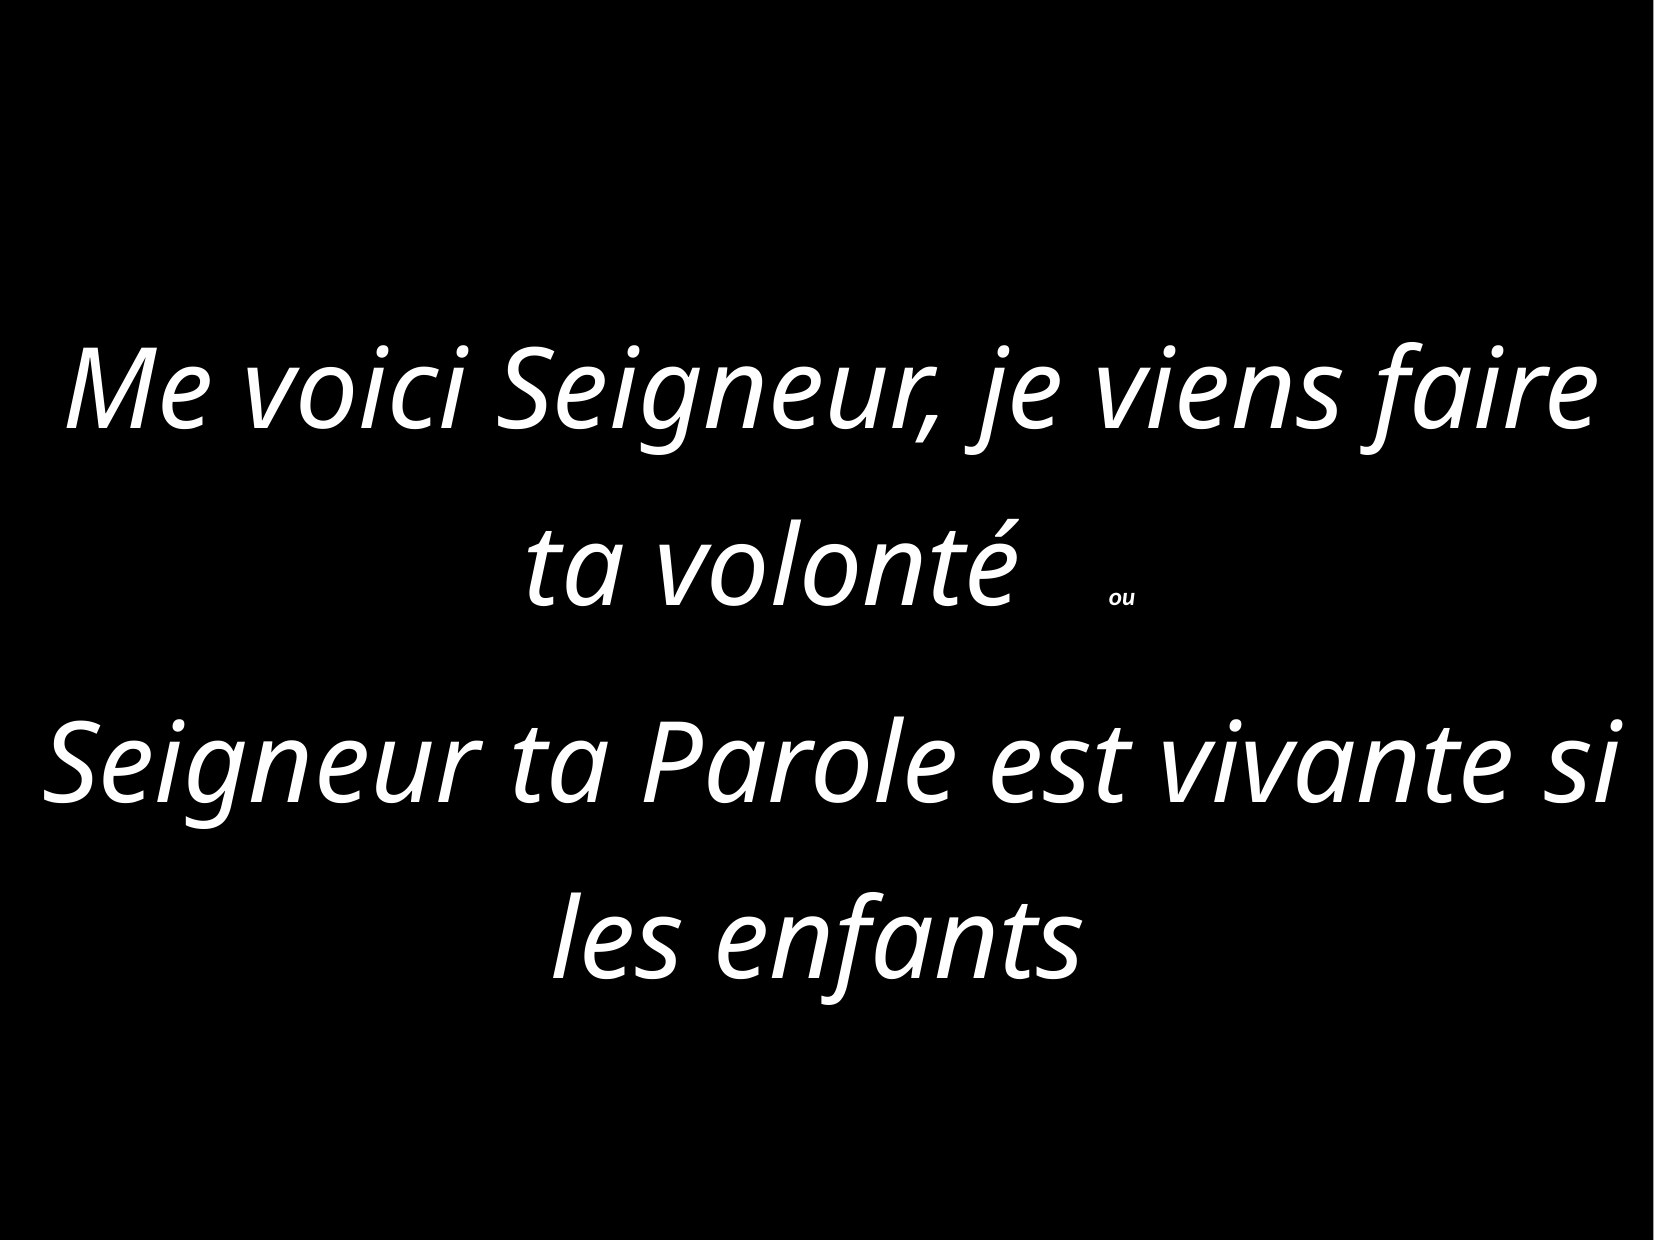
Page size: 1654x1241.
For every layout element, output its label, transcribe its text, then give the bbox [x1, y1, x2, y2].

subtitle Me voici Seigneur, je viens faire ta volonté ou Seigneur ta Parole est vivante si les enfants [35, 35, 1630, 1241]
